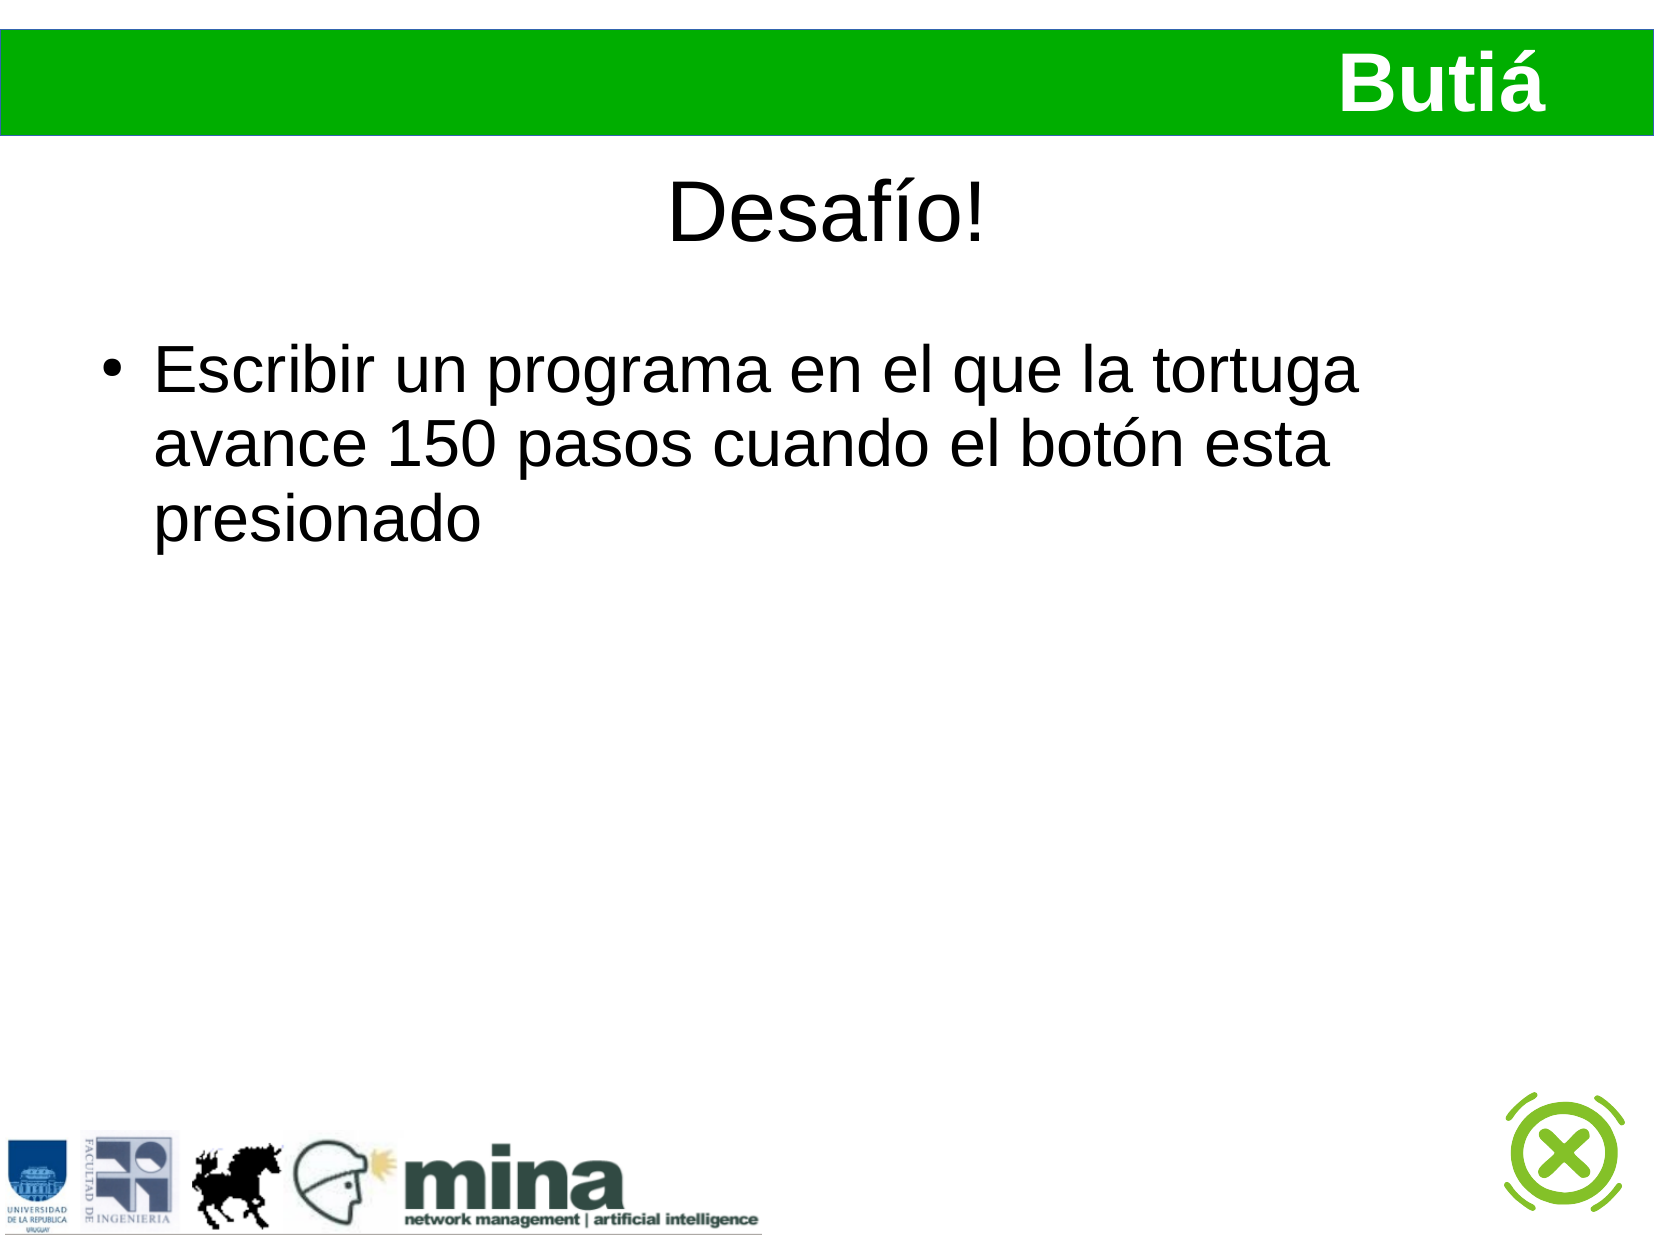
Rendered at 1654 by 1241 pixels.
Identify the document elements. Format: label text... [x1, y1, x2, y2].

picture [1504, 1092, 1625, 1212]
picture [5, 1130, 762, 1235]
title Desafío! [82, 108, 1571, 316]
list Escribir un programa en el que la tortuga avance 150 pasos cuando el botón esta presionado [82, 331, 1571, 1051]
